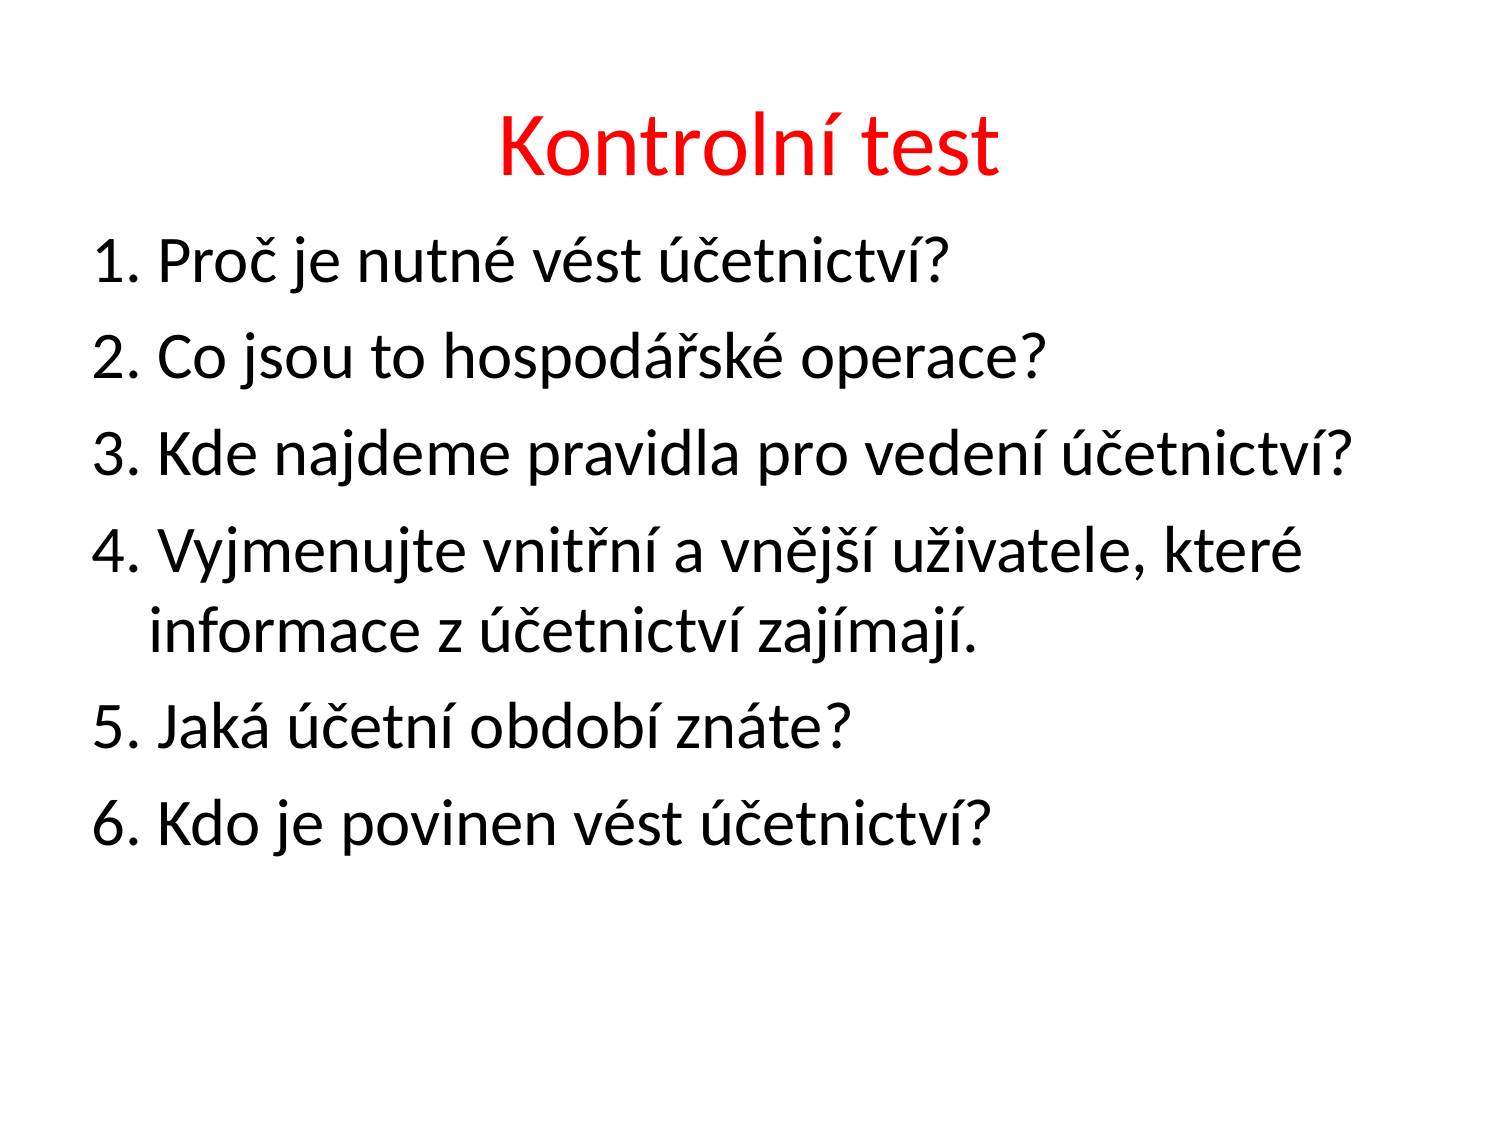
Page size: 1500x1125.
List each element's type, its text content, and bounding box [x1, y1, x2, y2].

title Kontrolní test [75, 45, 1426, 233]
list 1. Proč je nutné vést účetnictví? 2. Co jsou to hospodářské operace? 3. Kde najdeme pravidla pro vedení účetnictví? 4. Vyjmenujte vnitřní a vnější uživatele, které informace z účetnictví zajímají. 5. Jaká účetní období znáte? 6. Kdo je povinen vést účetnictví? [76, 208, 1427, 951]
